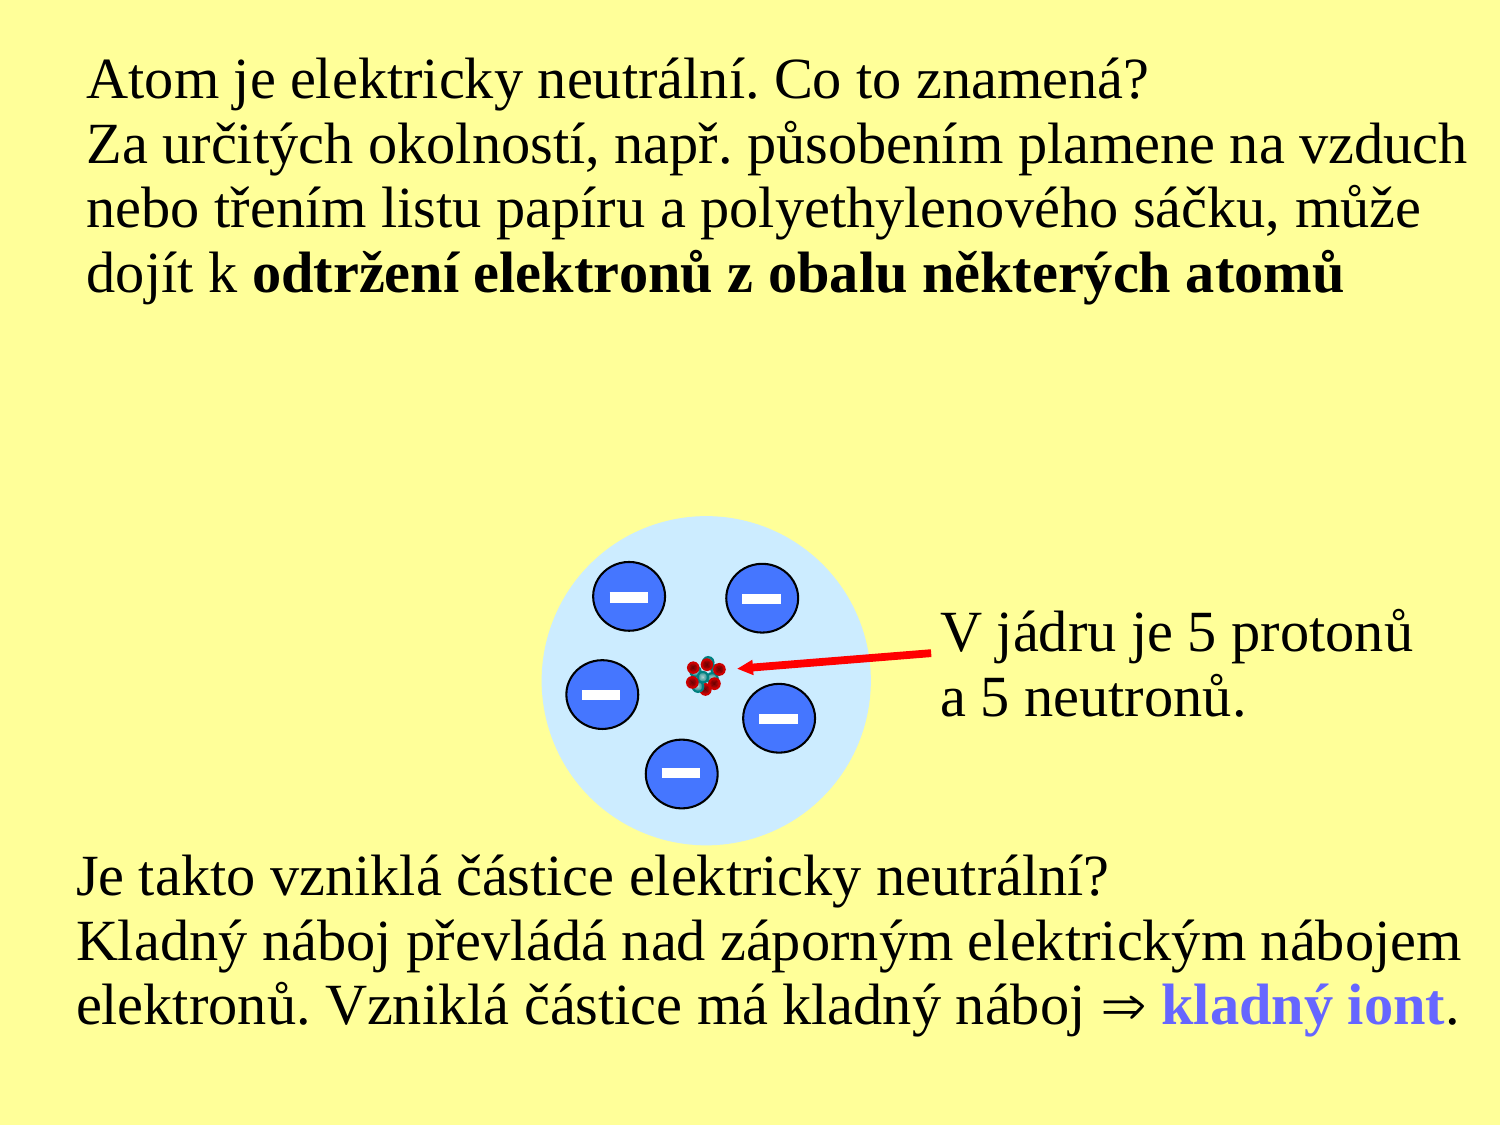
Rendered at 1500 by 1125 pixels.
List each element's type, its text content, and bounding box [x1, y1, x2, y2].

text_box [543, 517, 870, 835]
text_box Je takto vzniklá částice elektricky neutrální? Kladný náboj převládá nad záporným elektrickým nábojem elektronů. Vzniklá částice má kladný náboj  kladný iont. [61, 835, 1477, 1046]
text_box Atom je elektricky neutrální. Co to znamená? Za určitých okolností, např. působením plamene na vzduch nebo třením listu papíru a polyethylenového sáčku, může dojít k odtržení elektronů z obalu některých atomů [71, 38, 1484, 313]
text_box V jádru je 5 protonů a 5 neutronů. [925, 592, 1429, 737]
